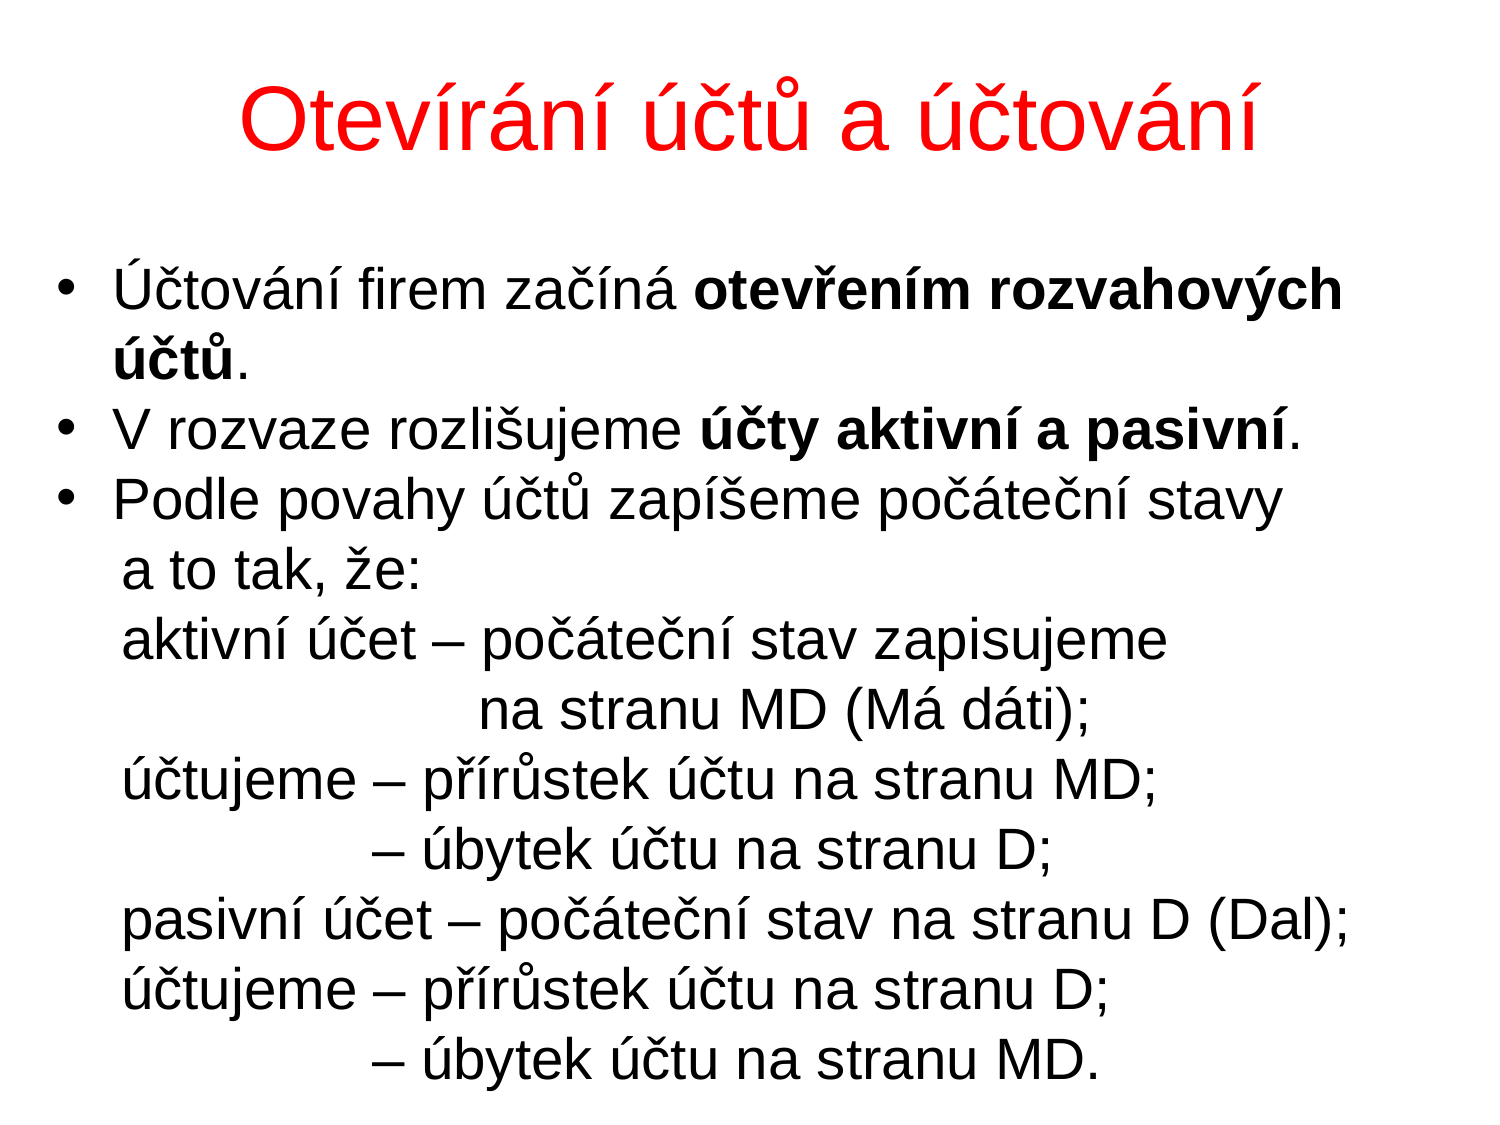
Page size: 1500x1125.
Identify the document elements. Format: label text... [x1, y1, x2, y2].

list Účtování firem začíná otevřením rozvahových účtů. V rozvaze rozlišujeme účty aktivní a pasivní. Podle povahy účtů zapíšeme počáteční stavy a to tak, že: aktivní účet – počáteční stav zapisujeme na stranu MD (Má dáti); účtujeme – přírůstek účtu na stranu MD; – úbytek účtu na stranu D; pasivní účet – počáteční stav na stranu D (Dal); účtujeme – přírůstek účtu na stranu D; – úbytek účtu na stranu MD. [41, 243, 1447, 1099]
title Otevírání účtů a účtování [76, 51, 1425, 177]
